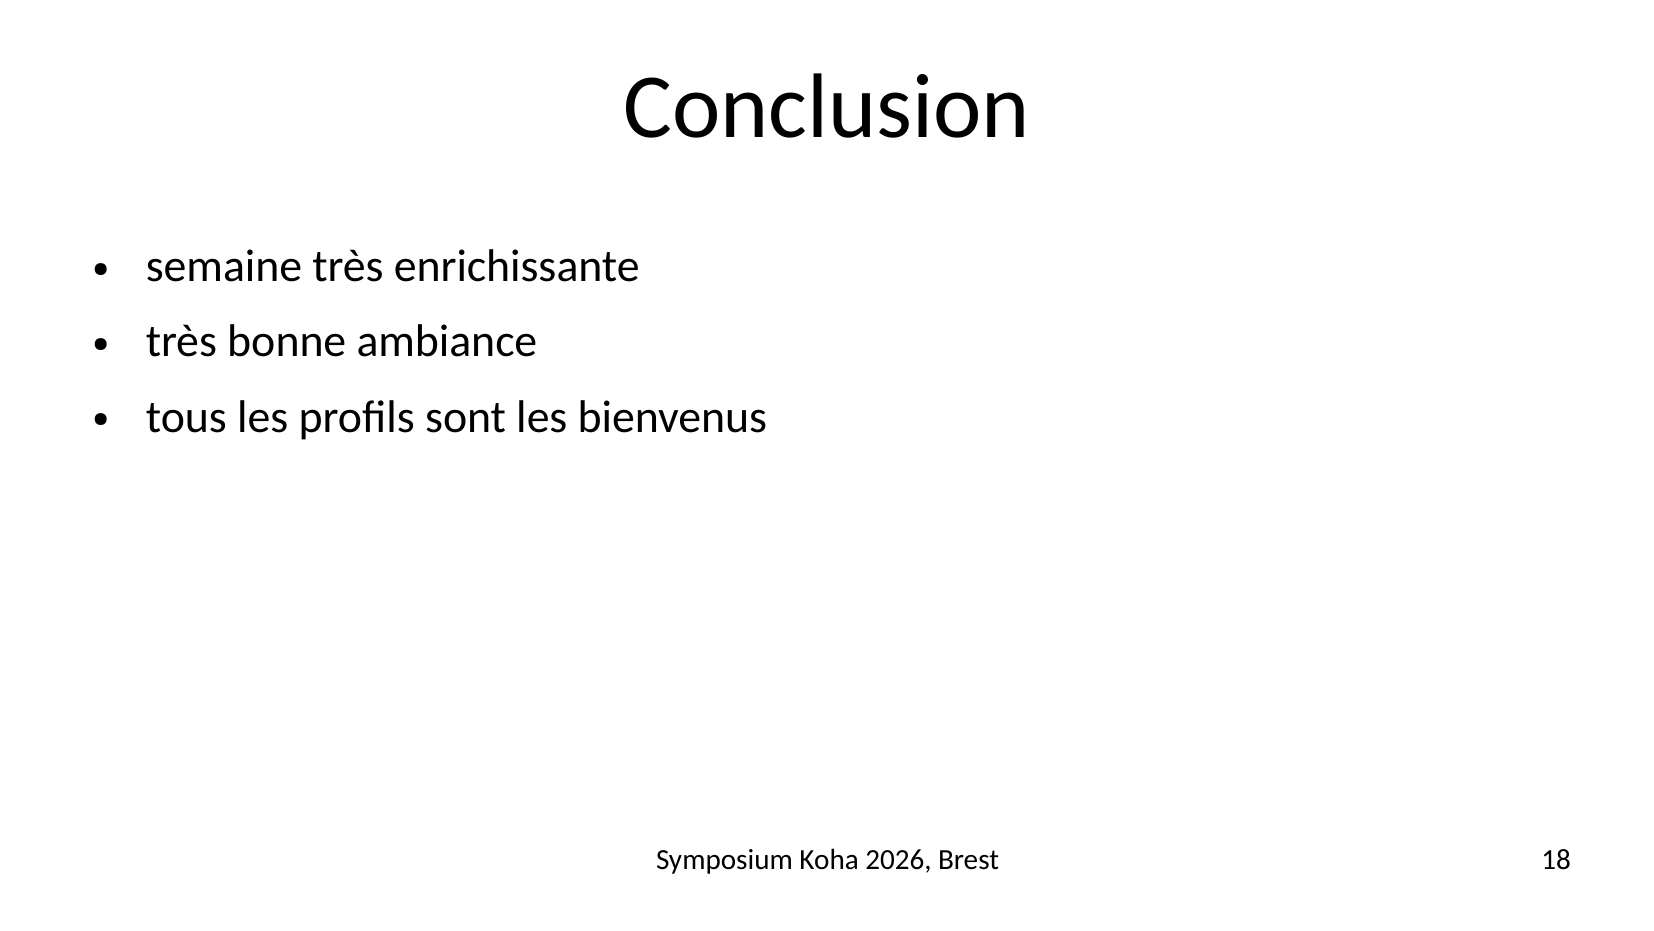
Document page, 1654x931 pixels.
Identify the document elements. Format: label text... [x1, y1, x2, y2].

title Conclusion [82, 37, 1571, 193]
list semaine très enrichissante très bonne ambiance tous les profils sont les bienvenus [75, 247, 1564, 555]
